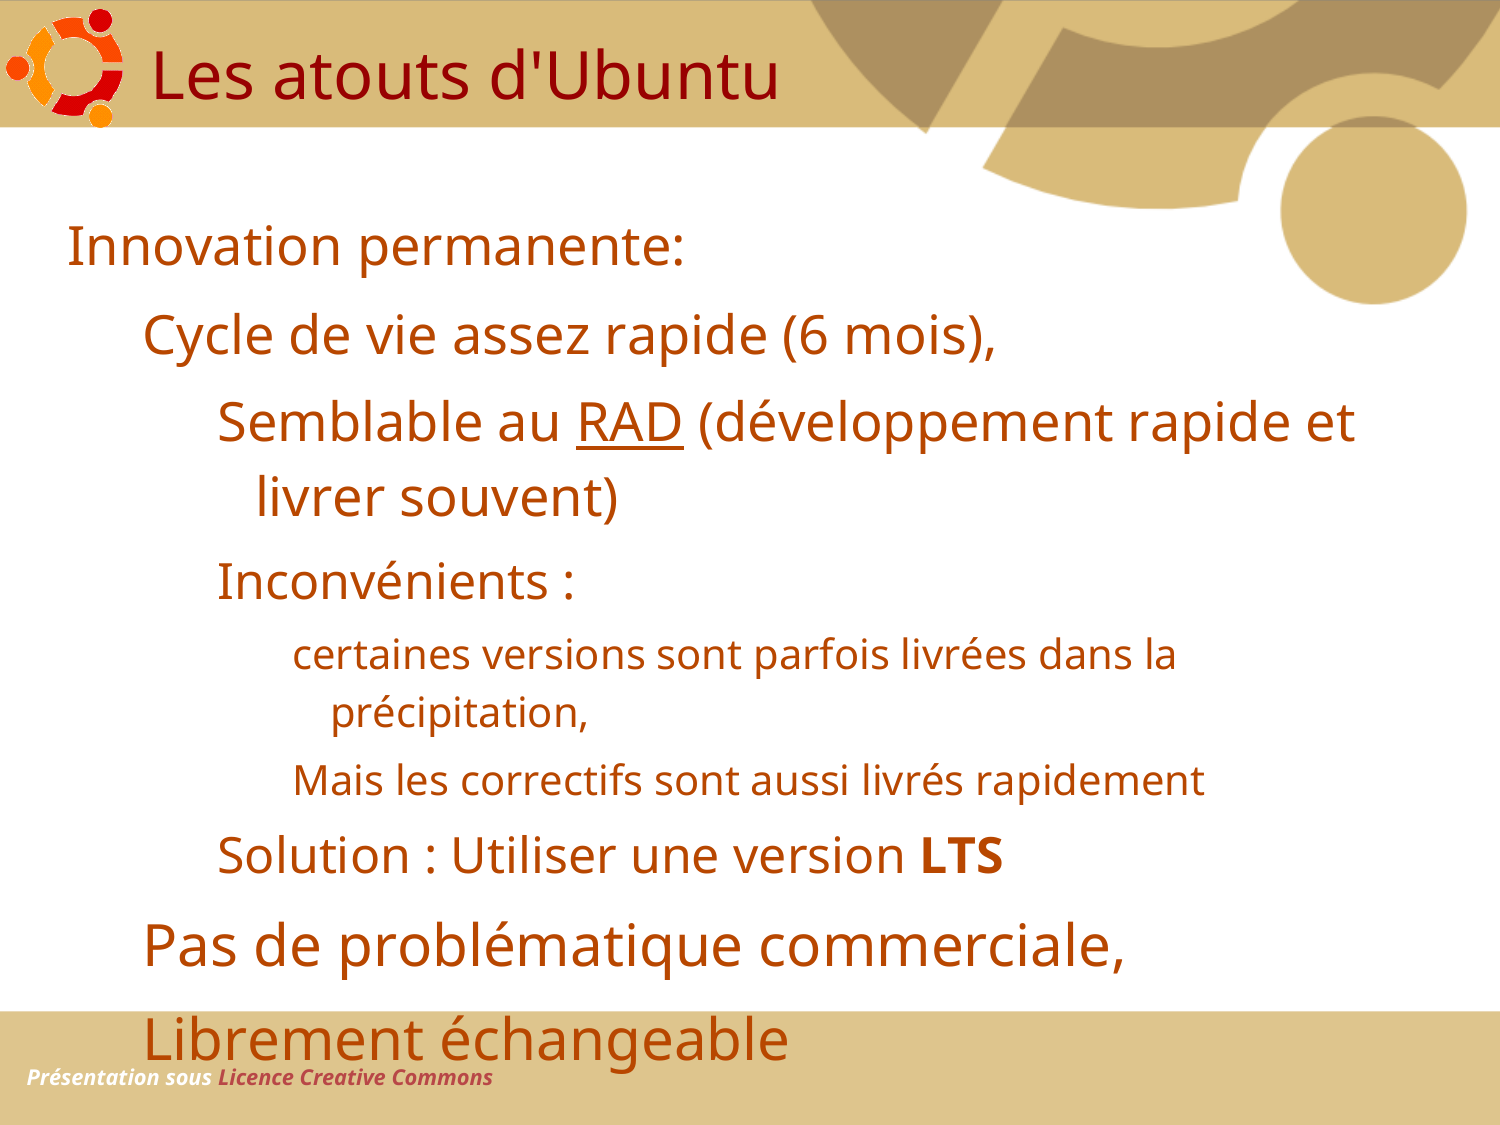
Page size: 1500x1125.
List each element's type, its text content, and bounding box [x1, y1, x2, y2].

title Les atouts d'Ubuntu [135, 0, 1417, 148]
list Innovation permanente: Cycle de vie assez rapide (6 mois), Semblable au RAD (développement rapide et livrer souvent) Inconvénients : certaines versions sont parfois livrées dans la précipitation, Mais les correctifs sont aussi livrés rapidement Solution : Utiliser une version LTS Pas de problématique commerciale, Librement échangeable [67, 206, 1418, 994]
picture [0, 0, 1500, 557]
